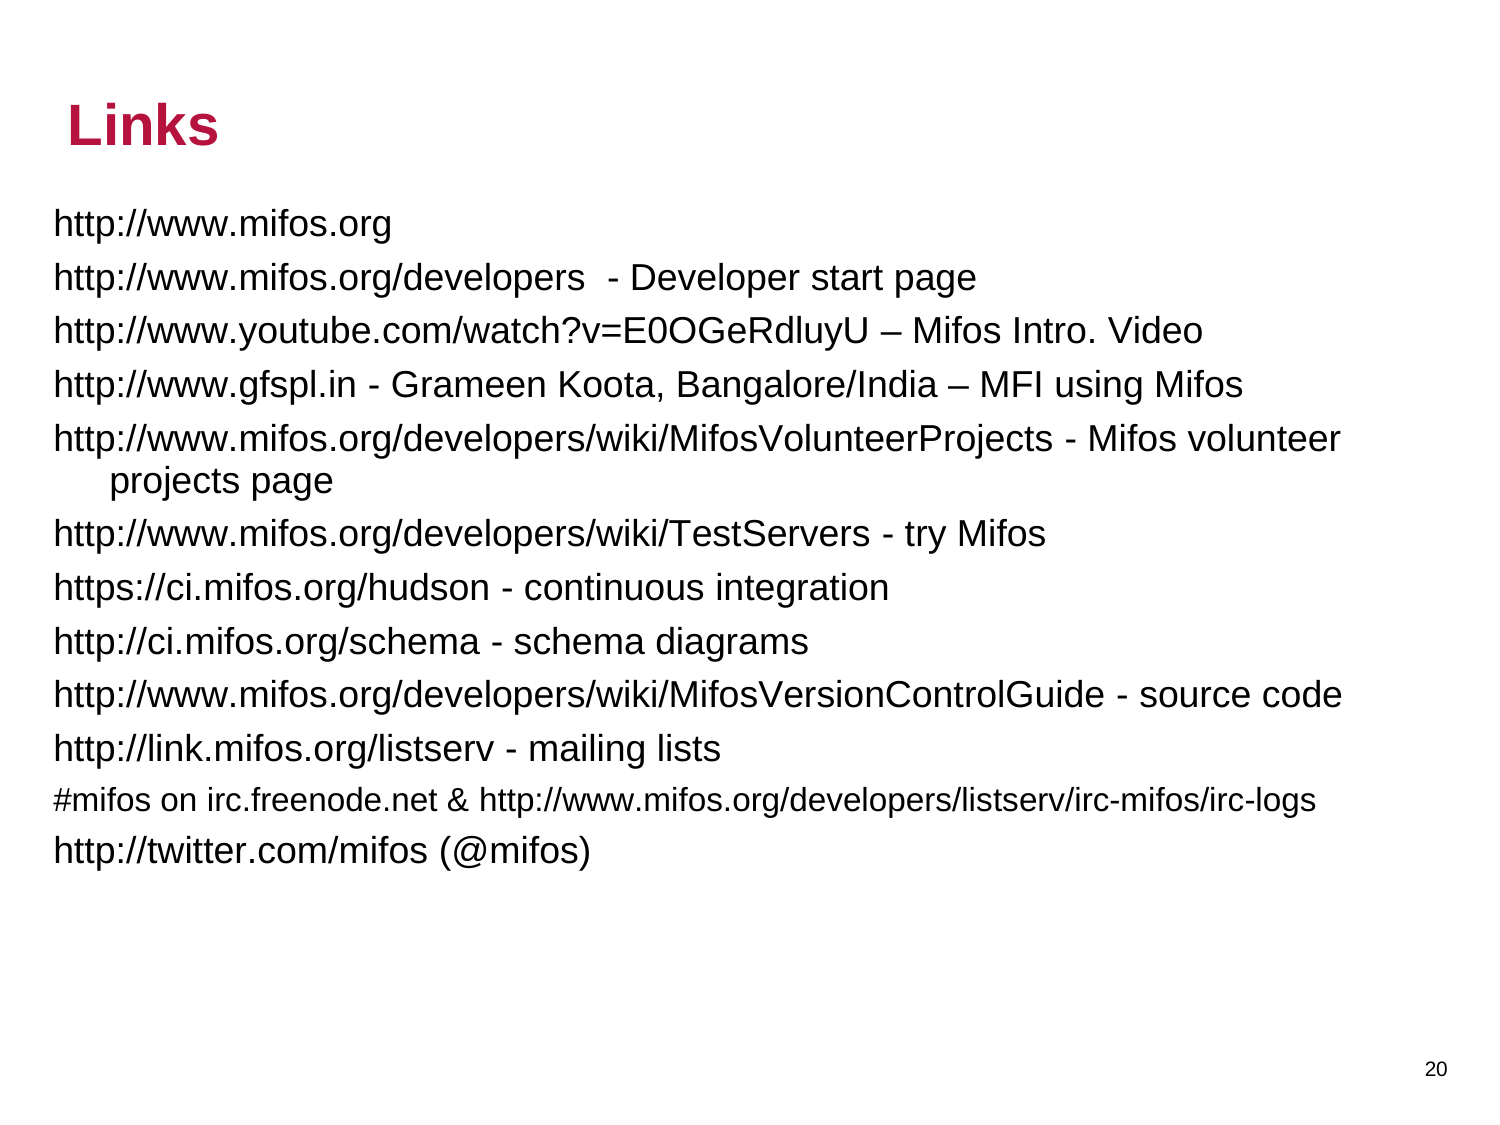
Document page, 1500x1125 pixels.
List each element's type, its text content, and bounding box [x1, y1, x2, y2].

list http://www.mifos.org http://www.mifos.org/developers - Developer start page http://www.youtube.com/watch?v=E0OGeRdluyU – Mifos Intro. Video http://www.gfspl.in - Grameen Koota, Bangalore/India – MFI using Mifos http://www.mifos.org/developers/wiki/MifosVolunteerProjects - Mifos volunteer projects page http://www.mifos.org/developers/wiki/TestServers - try Mifos https://ci.mifos.org/hudson - continuous integration http://ci.mifos.org/schema - schema diagrams http://www.mifos.org/developers/wiki/MifosVersionControlGuide - source code http://link.mifos.org/listserv - mailing lists #mifos on irc.freenode.net & http://www.mifos.org/developers/listserv/irc-mifos/irc-logs http://twitter.com/mifos (@mifos) [53, 202, 1463, 905]
title Links [53, 59, 1447, 200]
